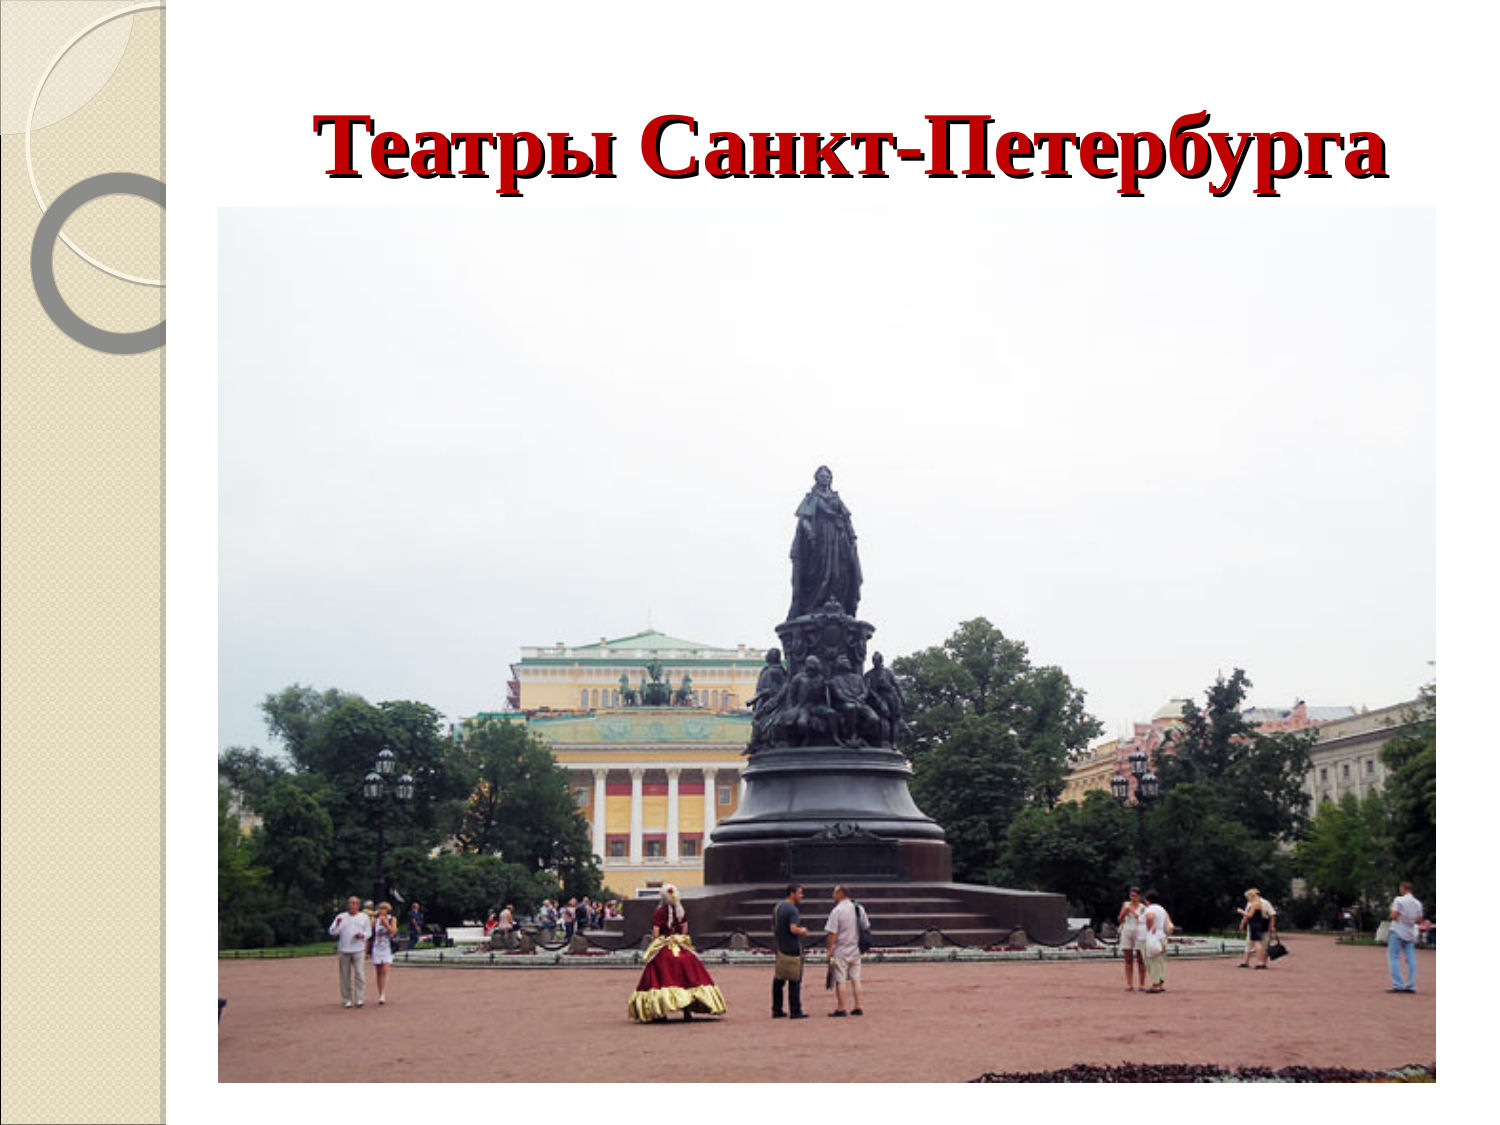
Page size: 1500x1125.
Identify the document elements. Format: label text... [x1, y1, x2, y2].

picture [218, 208, 1436, 1083]
title Театры Санкт-Петербурга [235, 45, 1466, 233]
